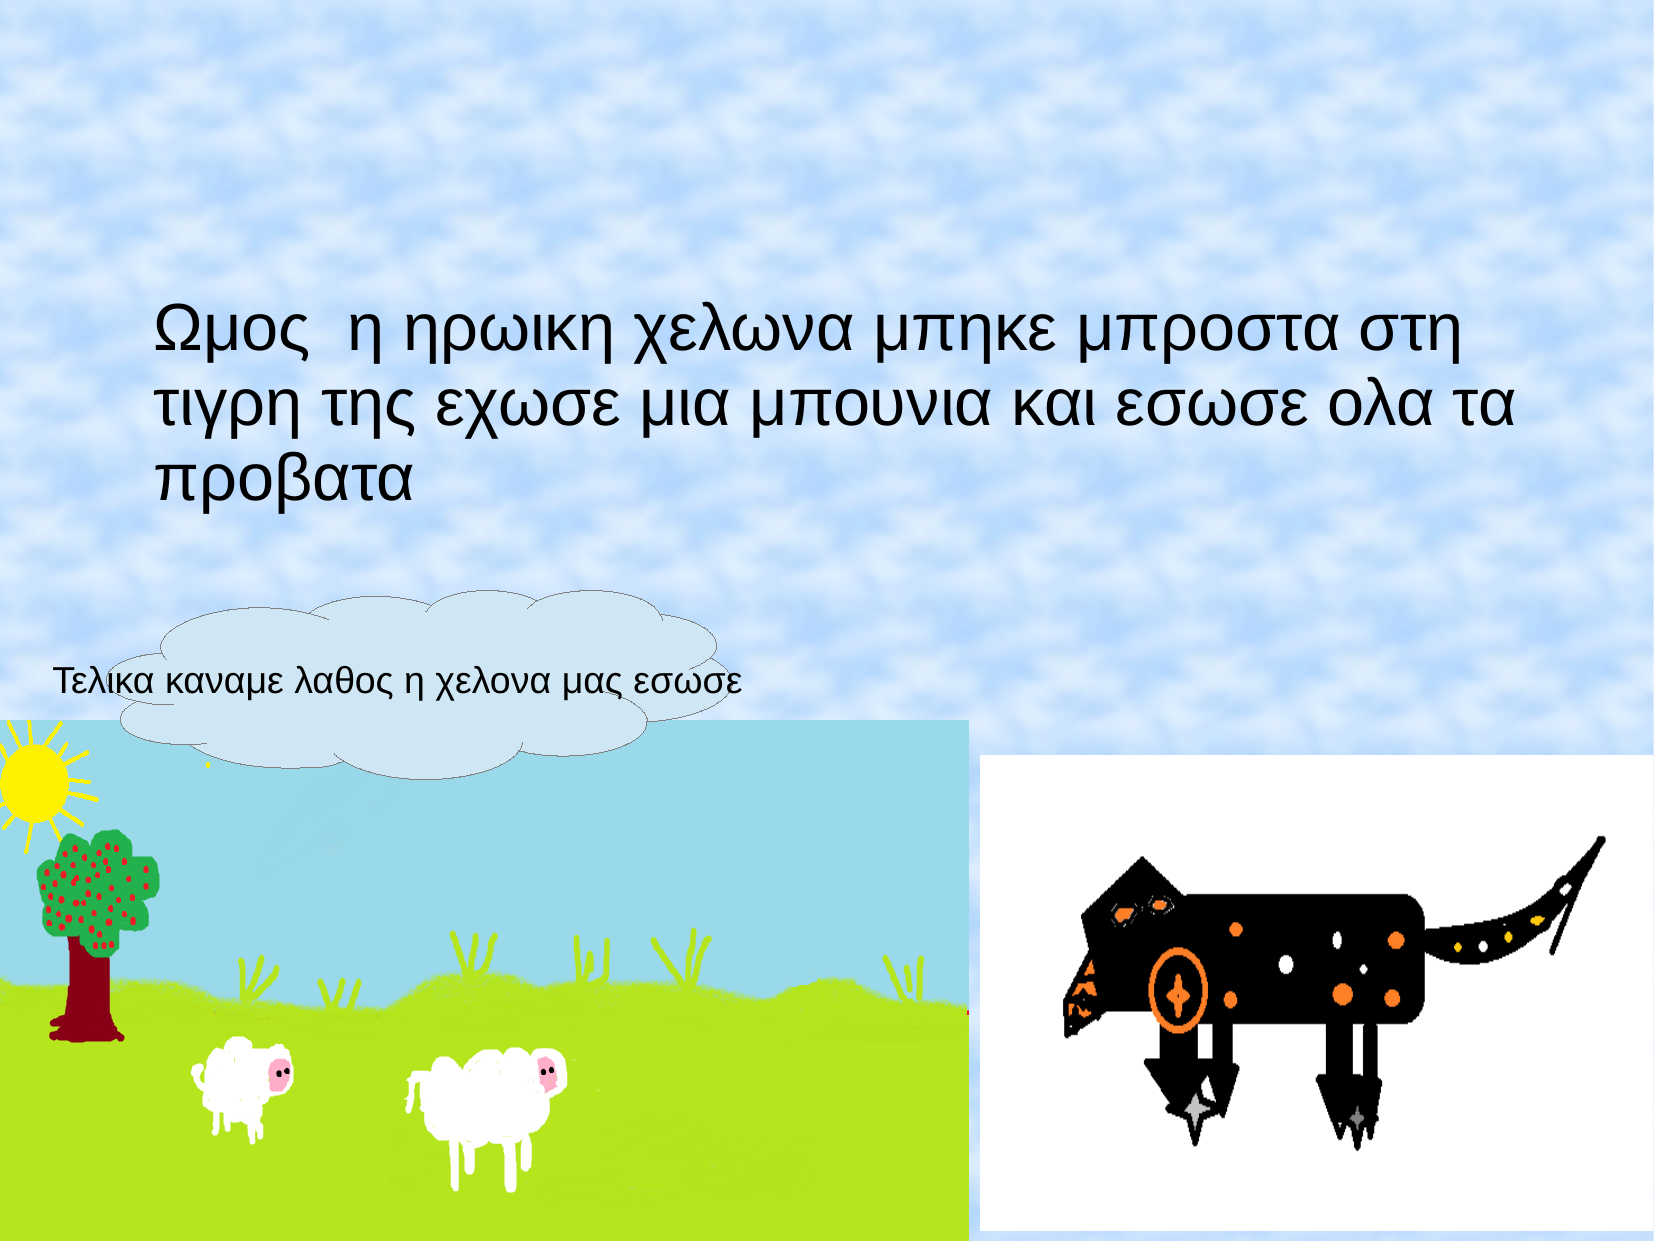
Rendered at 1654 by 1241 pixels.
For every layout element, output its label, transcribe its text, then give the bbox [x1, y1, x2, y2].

text_box Τελικα καναμε λαθος η χελονα μας εσωσε [106, 590, 731, 780]
list Ωμος η ηρωικη χελωνα μπηκε μπροστα στη τιγρη της εχωσε μια μπουνια και εσωσε ολα τα προβατα [82, 290, 1538, 1010]
picture [0, 0, 1654, 1241]
